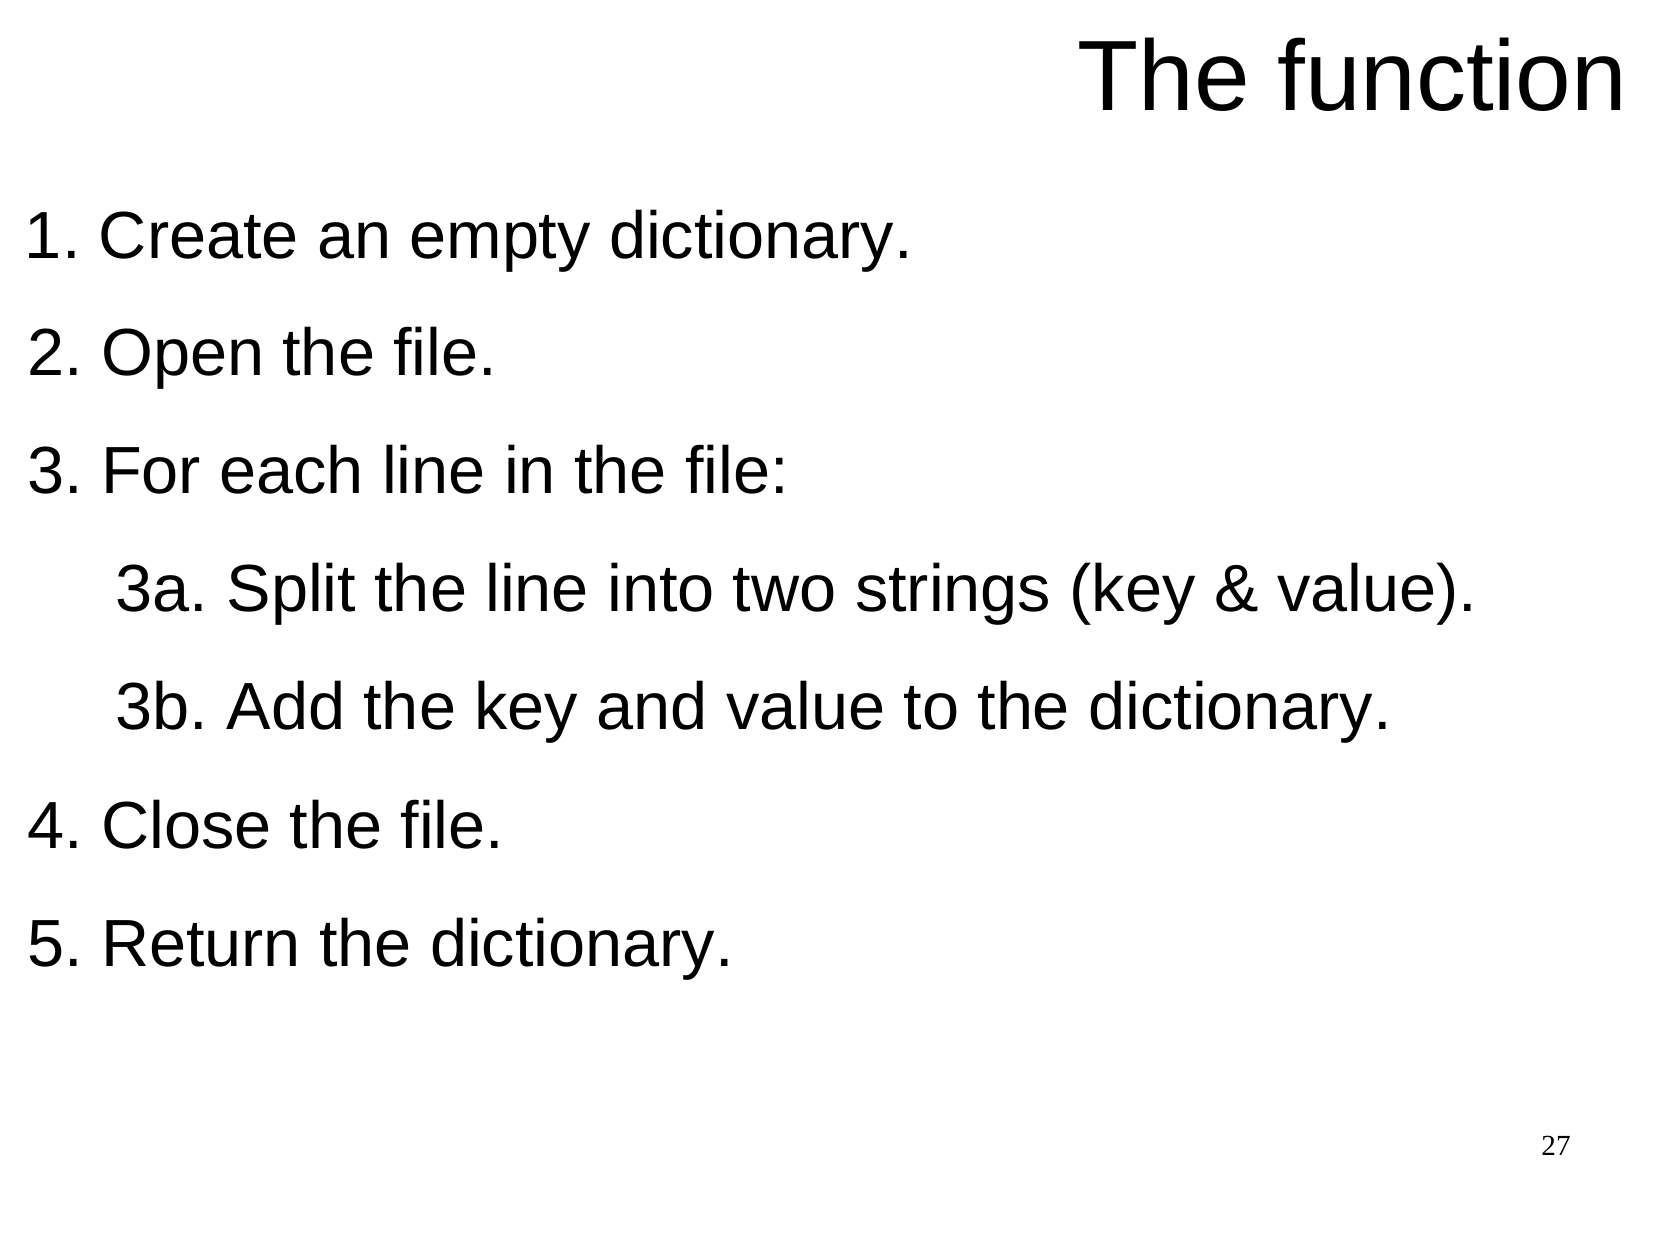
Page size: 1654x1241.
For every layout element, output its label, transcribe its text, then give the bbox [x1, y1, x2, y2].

text_box 4. Close the file. [12, 780, 520, 870]
text_box 3a. Split the line into two strings (key & value). [101, 544, 1494, 634]
text_box The function [1062, 12, 1643, 139]
text_box 2. Open the file. [12, 307, 513, 398]
text_box 3. For each line in the file: [12, 425, 805, 516]
text_box 5. Return the dictionary. [12, 898, 750, 988]
text_box 3b. Add the key and value to the dictionary. [101, 662, 1409, 752]
text_box 1. Create an empty dictionary. [10, 190, 929, 280]
